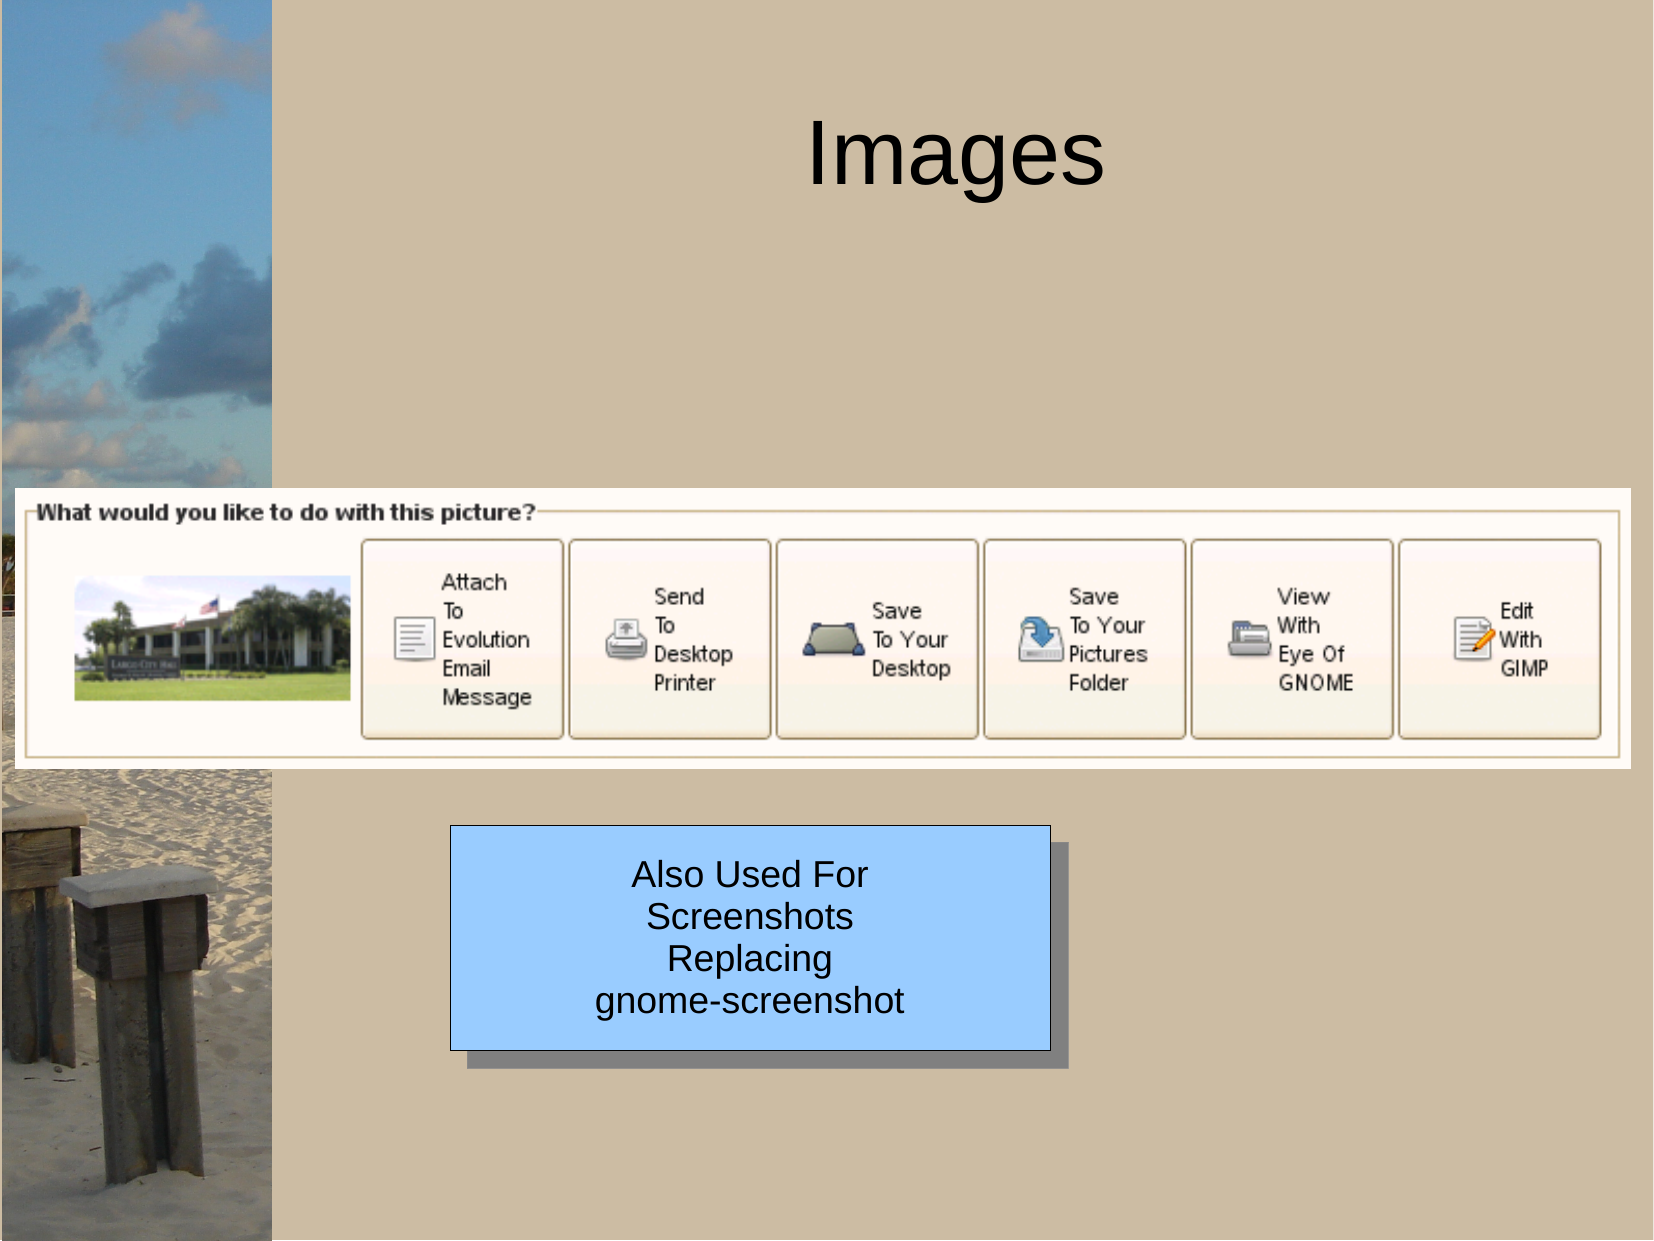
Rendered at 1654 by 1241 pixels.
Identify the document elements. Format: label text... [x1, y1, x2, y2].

text_box Also Used For Screenshots Replacing gnome-screenshot [450, 825, 1051, 1051]
picture [2, 0, 1631, 1241]
title Images [300, 56, 1613, 250]
